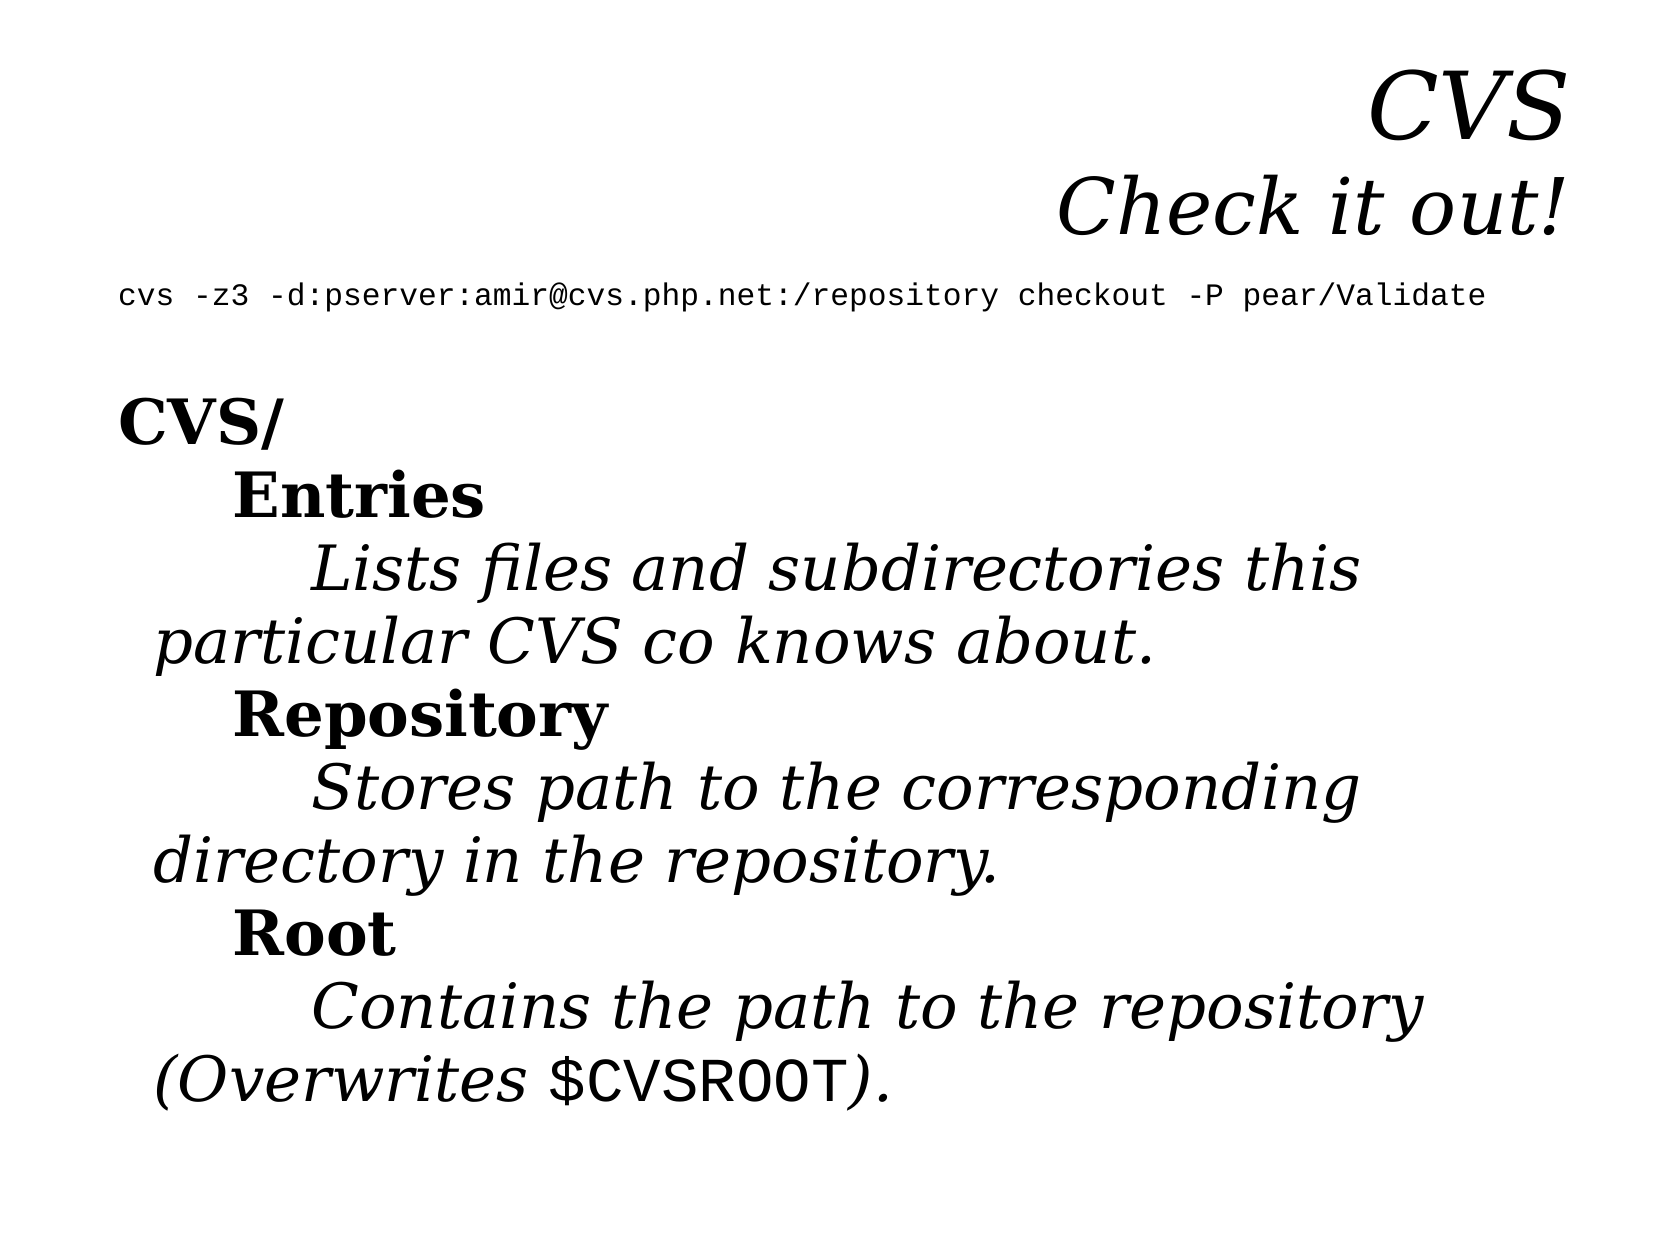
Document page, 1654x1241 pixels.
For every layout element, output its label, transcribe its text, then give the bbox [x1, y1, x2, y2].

title CVS Check it out! [82, 52, 1571, 254]
subtitle cvs -z3 -d:pserver:amir@cvs.php.net:/repository checkout -P pear/Validate CVS/ Entries Lists files and subdirectories this particular CVS co knows about. Repository Stores path to the corresponding directory in the repository. Root Contains the path to the repository (Overwrites $CVSROOT). [82, 278, 1571, 1121]
